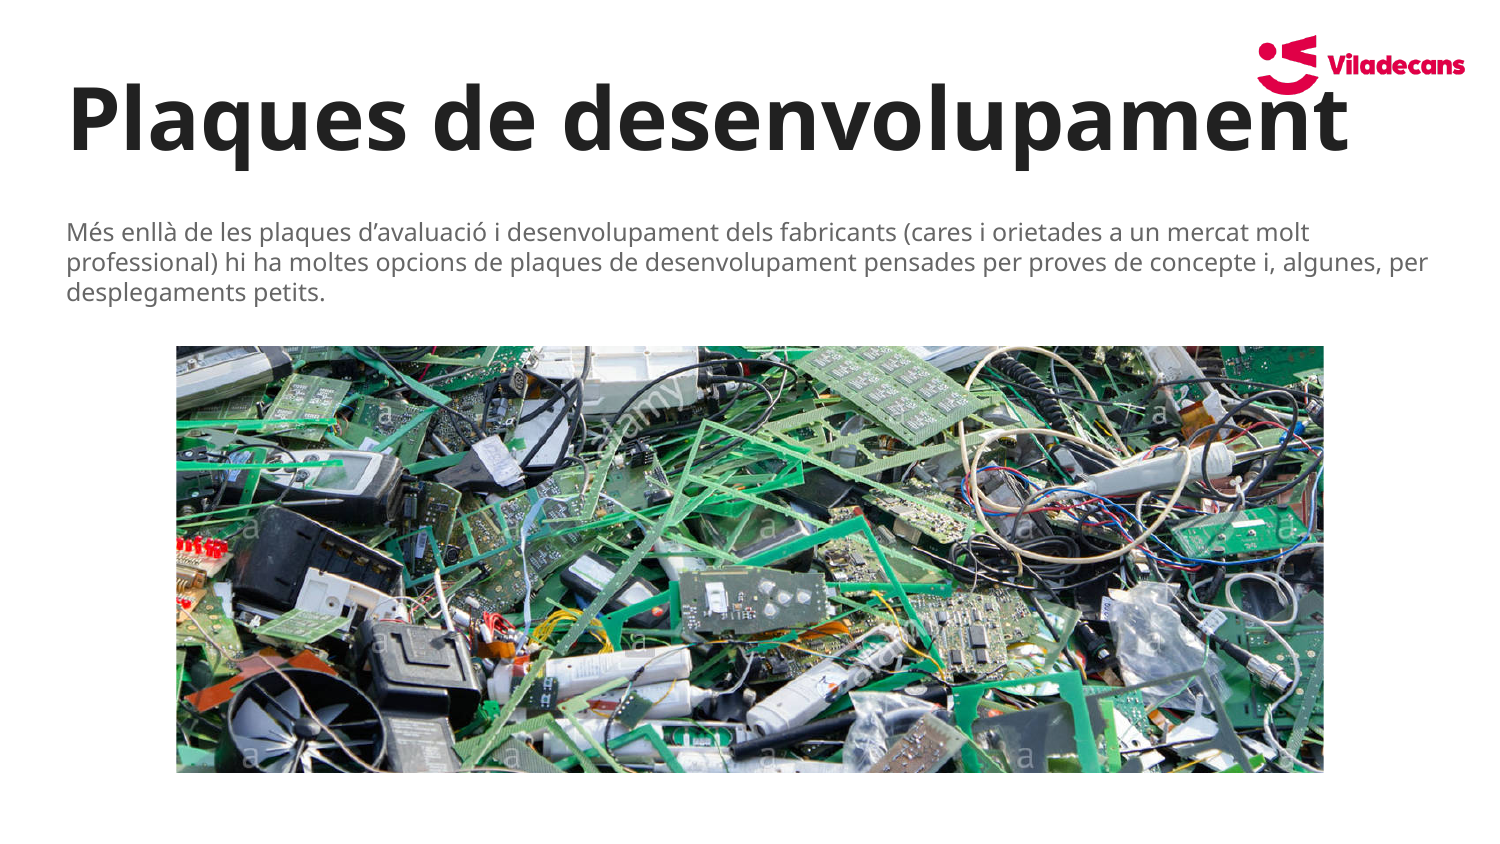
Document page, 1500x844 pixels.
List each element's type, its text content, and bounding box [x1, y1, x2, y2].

list Més enllà de les plaques d’avaluació i desenvolupament dels fabricants (cares i orietades a un mercat molt professional) hi ha moltes opcions de plaques de desenvolupament pensades per proves de concepte i, algunes, per desplegaments petits. [51, 201, 1449, 750]
title Plaques de desenvolupament [51, 48, 1449, 180]
picture [1257, 35, 1465, 95]
picture [176, 346, 1324, 773]
